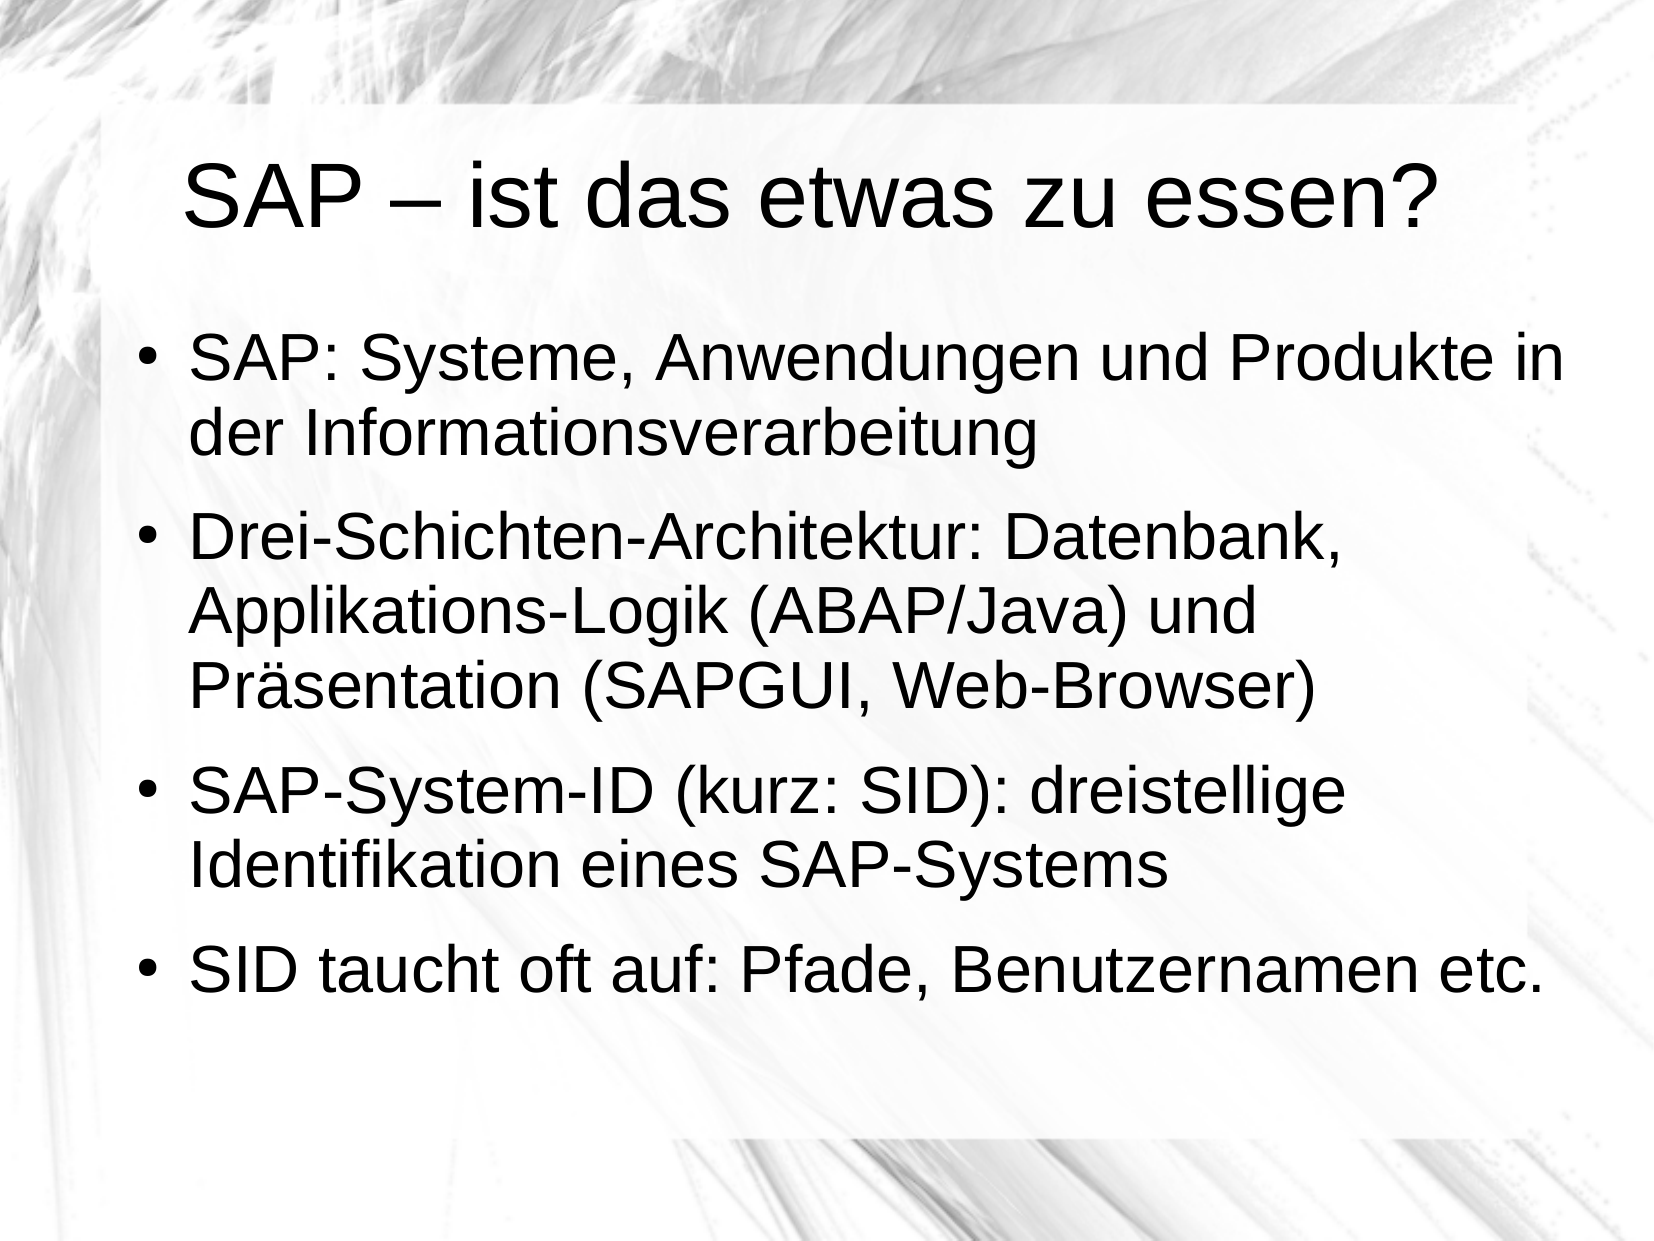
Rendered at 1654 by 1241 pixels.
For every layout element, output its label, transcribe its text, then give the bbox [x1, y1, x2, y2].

picture [0, 0, 1654, 1241]
title SAP – ist das etwas zu essen? [118, 119, 1506, 273]
list SAP: Systeme, Anwendungen und Produkte in der Informationsverarbeitung Drei-Schichten-Architektur: Datenbank, Applikations-Logik (ABAP/Java) und Präsentation (SAPGUI, Web-Browser) SAP-System-ID (kurz: SID): dreistellige Identifikation eines SAP-Systems SID taucht oft auf: Pfade, Benutzernamen etc. [118, 319, 1571, 1007]
